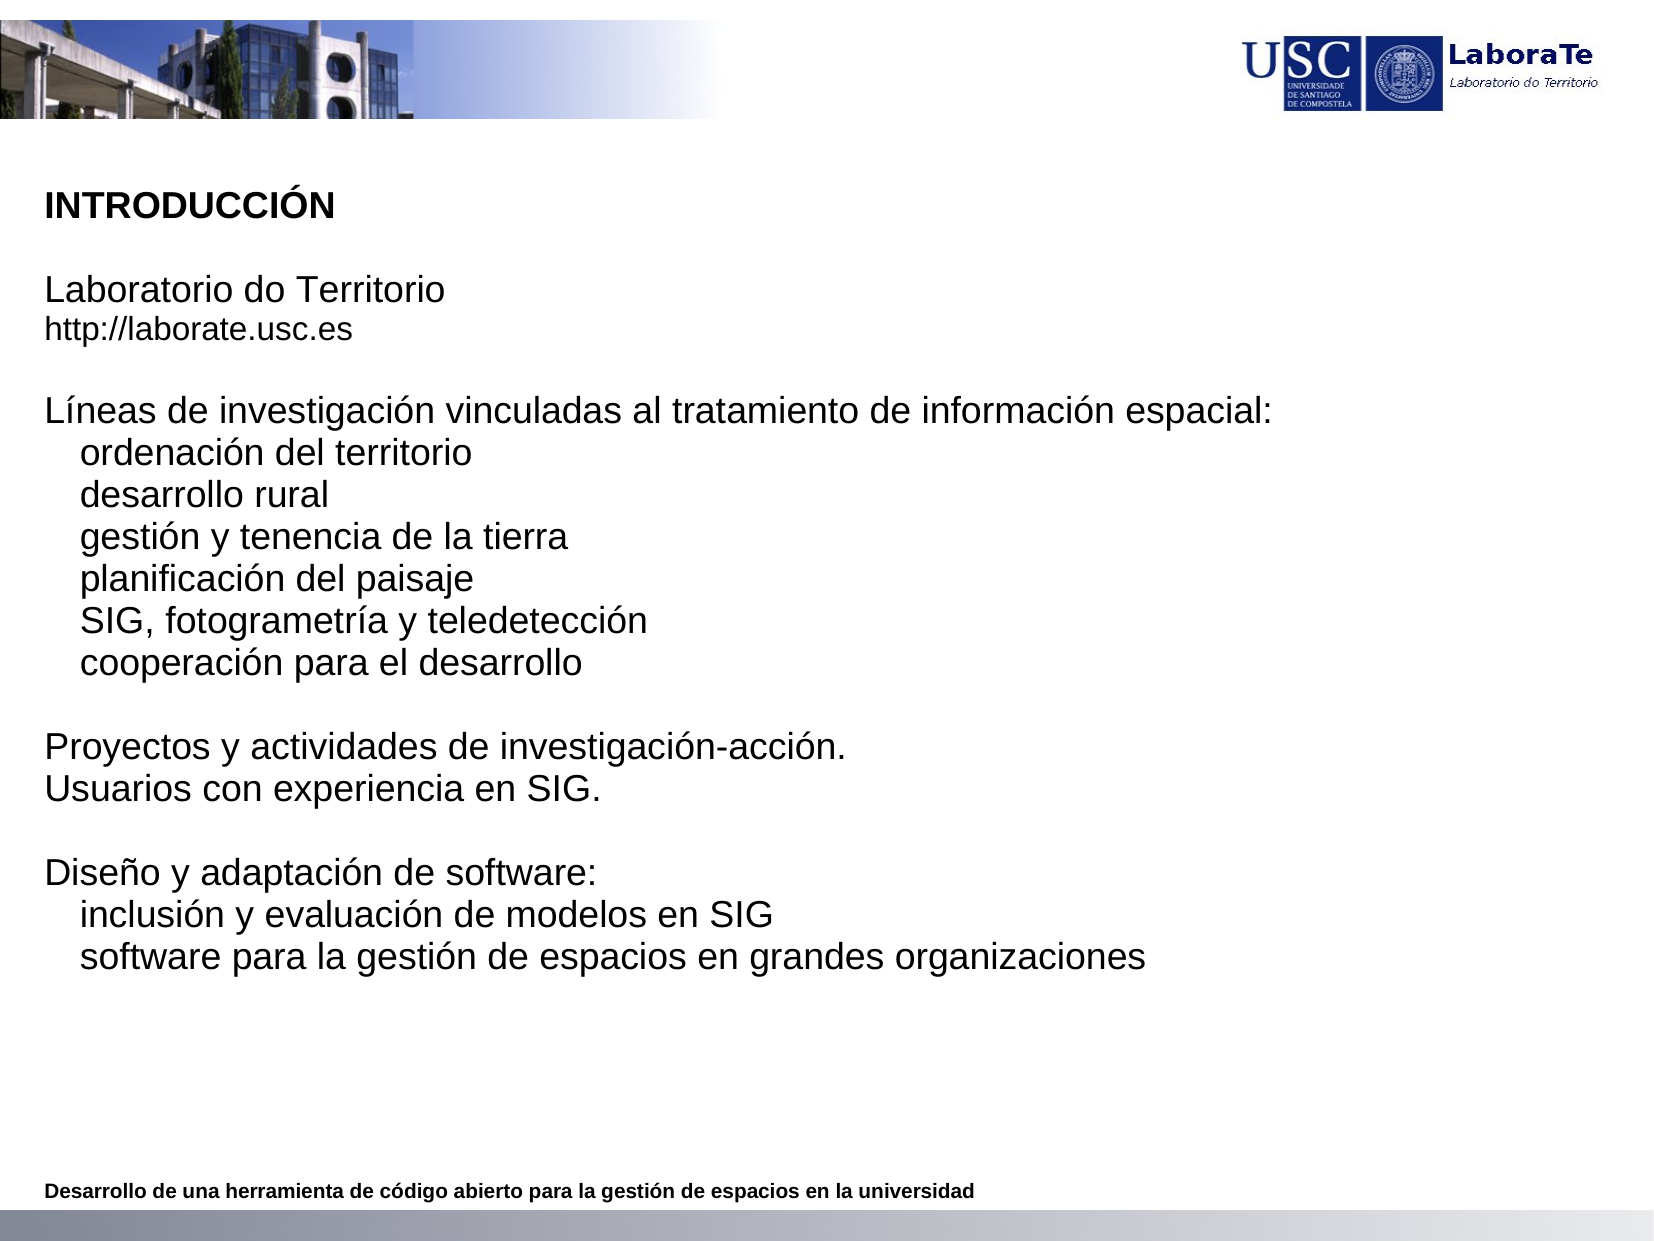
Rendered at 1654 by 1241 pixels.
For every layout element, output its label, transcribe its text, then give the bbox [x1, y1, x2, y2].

picture [0, 20, 827, 119]
text_box INTRODUCCIÓN Laboratorio do Territorio http://laborate.usc.es Líneas de investigación vinculadas al tratamiento de información espacial: ordenación del territorio desarrollo rural gestión y tenencia de la tierra planificación del paisaje SIG, fotogrametría y teledetección cooperación para el desarrollo Proyectos y actividades de investigación-acción. Usuarios con experiencia en SIG. Diseño y adaptación de software: inclusión y evaluación de modelos en SIG software para la gestión de espacios en grandes organizaciones [29, 177, 1625, 1152]
picture [1240, 29, 1654, 119]
picture [0, 1210, 1654, 1241]
